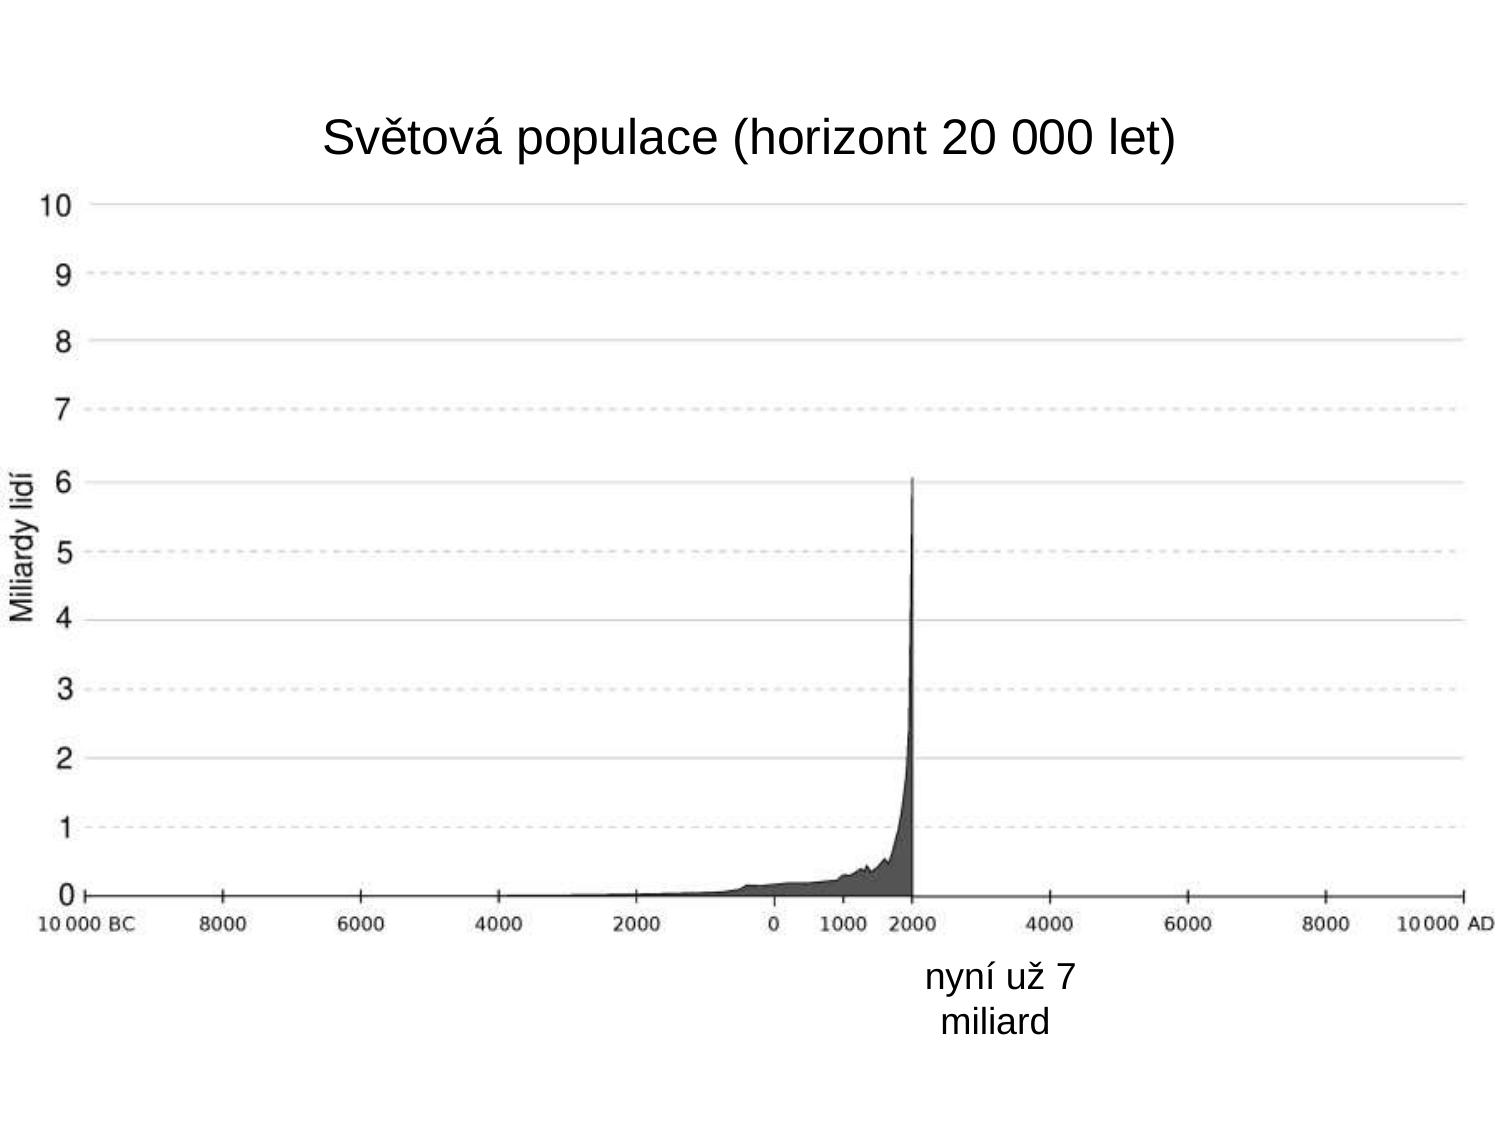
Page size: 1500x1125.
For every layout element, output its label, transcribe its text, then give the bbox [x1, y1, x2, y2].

text_box nyní už 7 miliard [839, 944, 1152, 1050]
title Světová populace (horizont 20 000 let) [0, 21, 1500, 257]
picture [0, 257, 1500, 947]
